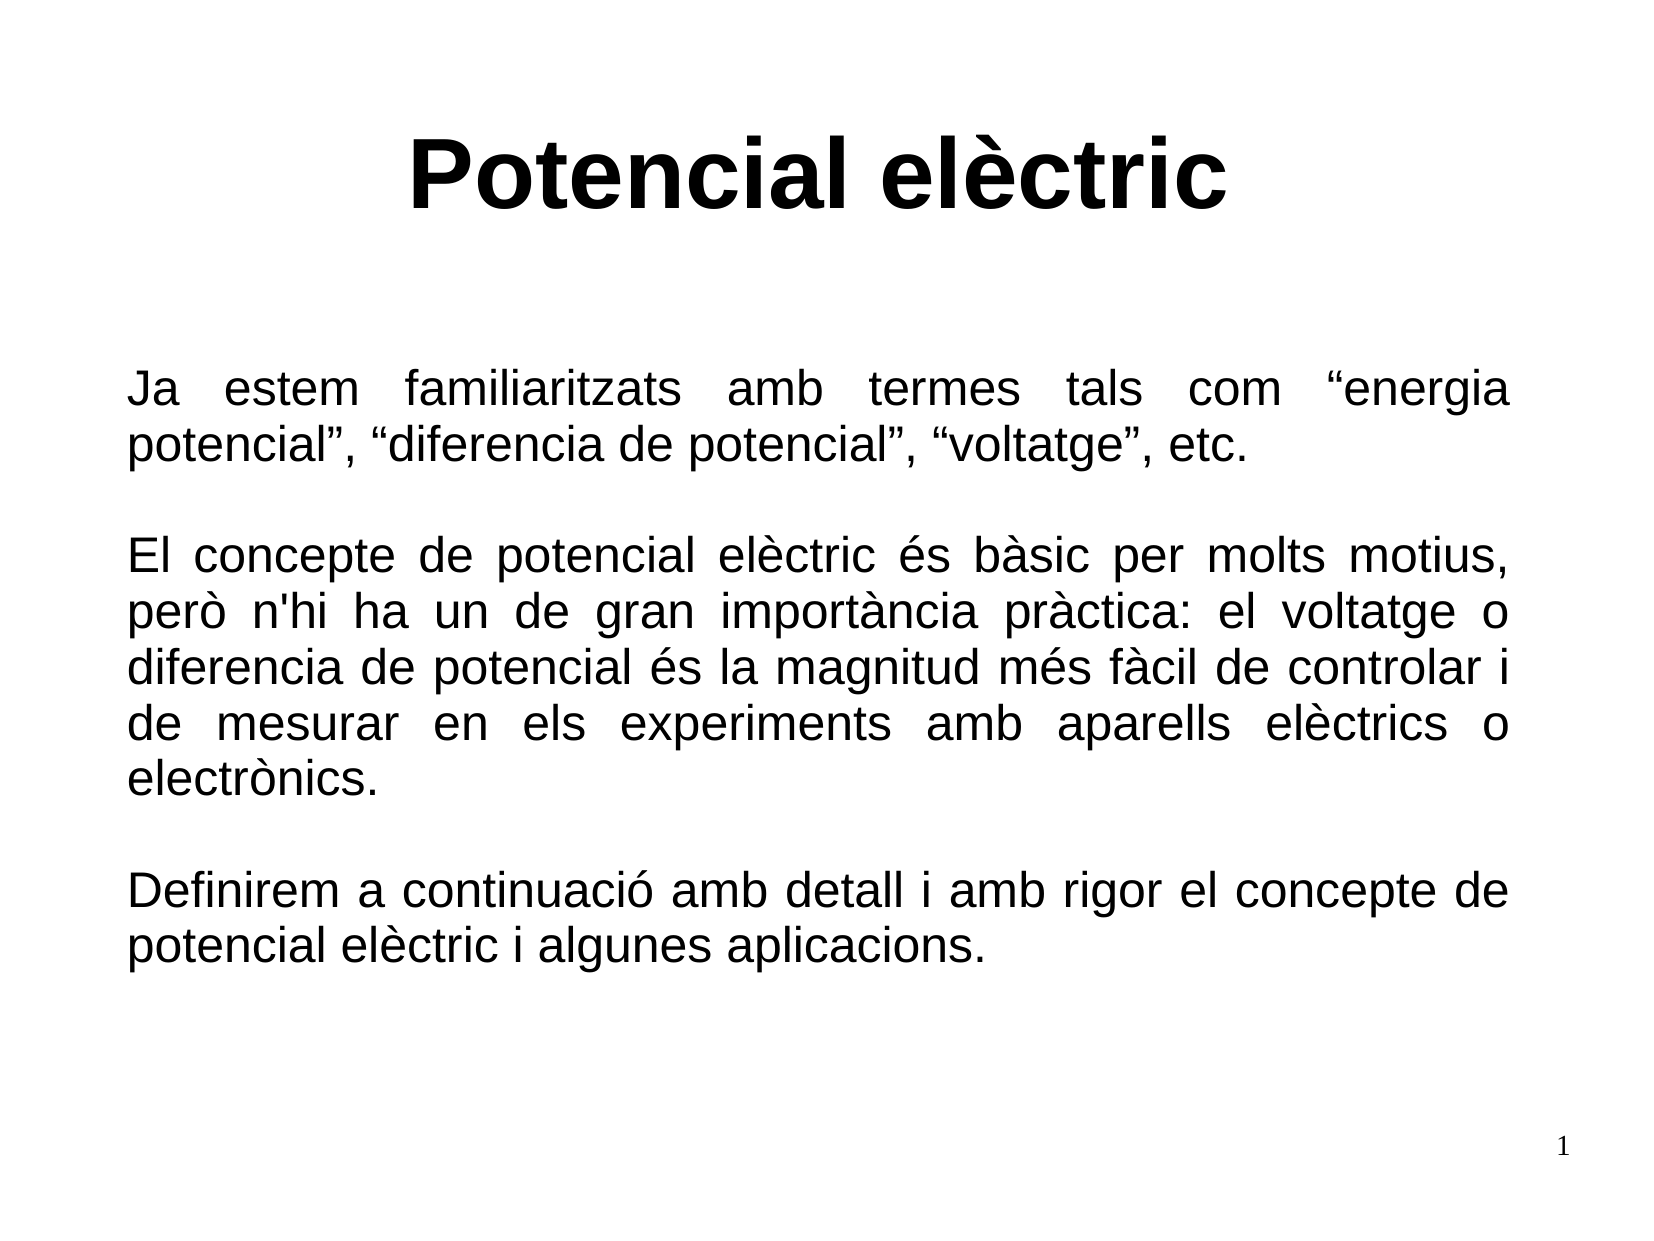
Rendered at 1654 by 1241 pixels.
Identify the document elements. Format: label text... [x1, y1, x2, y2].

text_box Potencial elèctric Ja estem familiaritzats amb termes tals com “energia potencial”, “diferencia de potencial”, “voltatge”, etc. El concepte de potencial elèctric és bàsic per molts motius, però n'hi ha un de gran importància pràctica: el voltatge o diferencia de potencial és la magnitud més fàcil de controlar i de mesurar en els experiments amb aparells elèctrics o electrònics. Definirem a continuació amb detall i amb rigor el concepte de potencial elèctric i algunes aplicacions. [112, 111, 1526, 1093]
